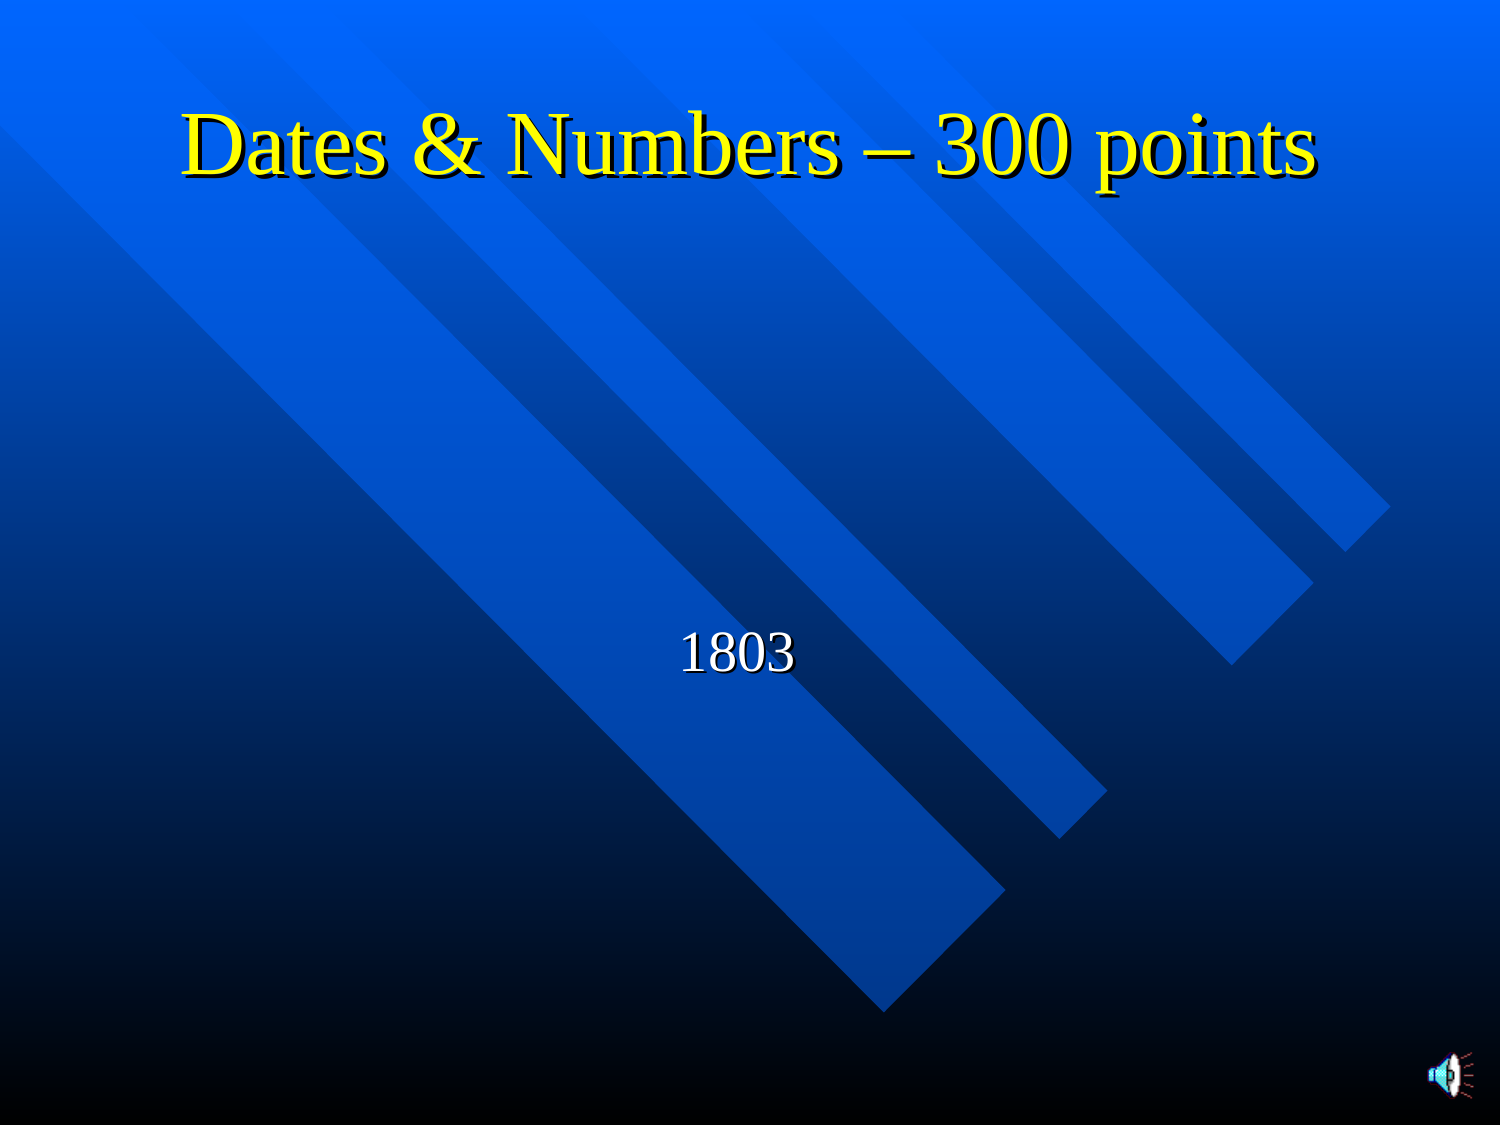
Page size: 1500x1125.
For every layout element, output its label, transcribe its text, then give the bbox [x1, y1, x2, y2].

title Dates & Numbers – 300 points [112, 37, 1388, 238]
table_header 1803 [125, 313, 1350, 983]
picture [1426, 1051, 1477, 1102]
